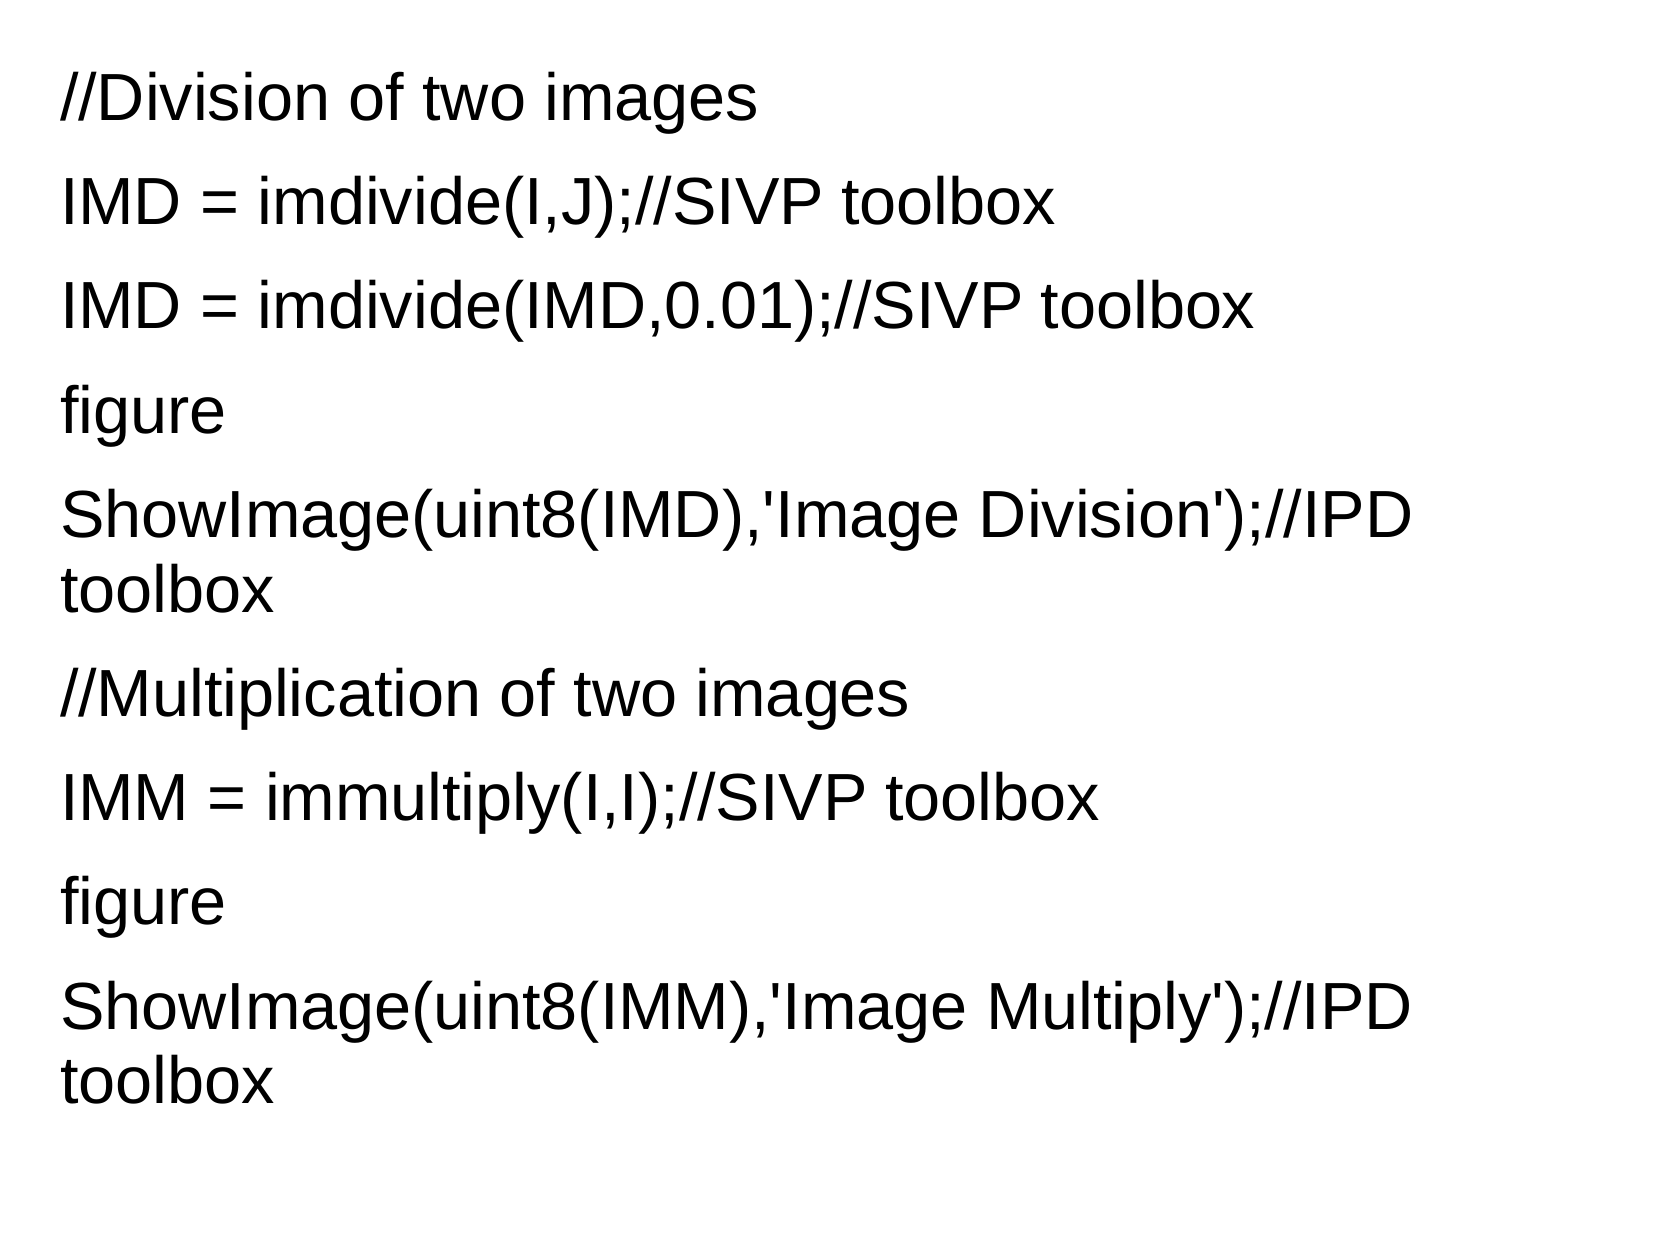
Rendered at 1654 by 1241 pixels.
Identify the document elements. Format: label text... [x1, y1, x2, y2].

list //Division of two images IMD = imdivide(I,J);//SIVP toolbox IMD = imdivide(IMD,0.01);//SIVP toolbox figure ShowImage(uint8(IMD),'Image Division');//IPD toolbox //Multiplication of two images IMM = immultiply(I,I);//SIVP toolbox figure ShowImage(uint8(IMM),'Image Multiply');//IPD toolbox [60, 60, 1606, 1171]
